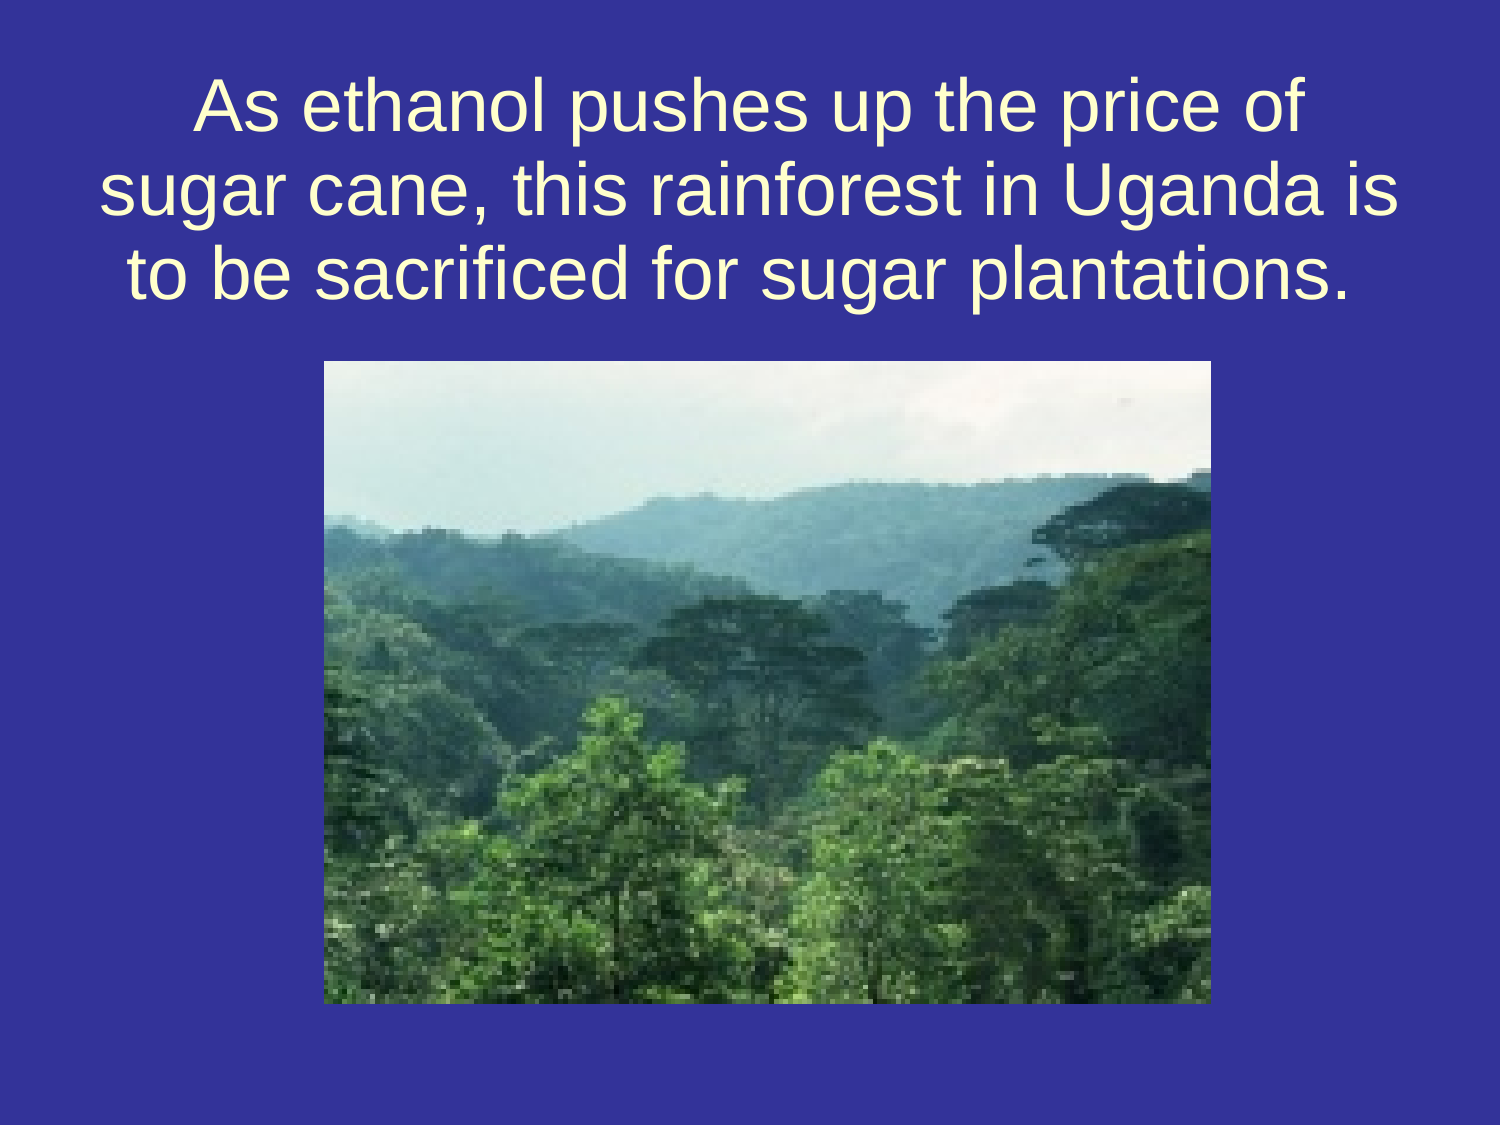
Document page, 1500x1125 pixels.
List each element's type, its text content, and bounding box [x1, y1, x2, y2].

title As ethanol pushes up the price of sugar cane, this rainforest in Uganda is to be sacrificed for sugar plantations. [75, 46, 1426, 333]
picture [324, 361, 1211, 1004]
